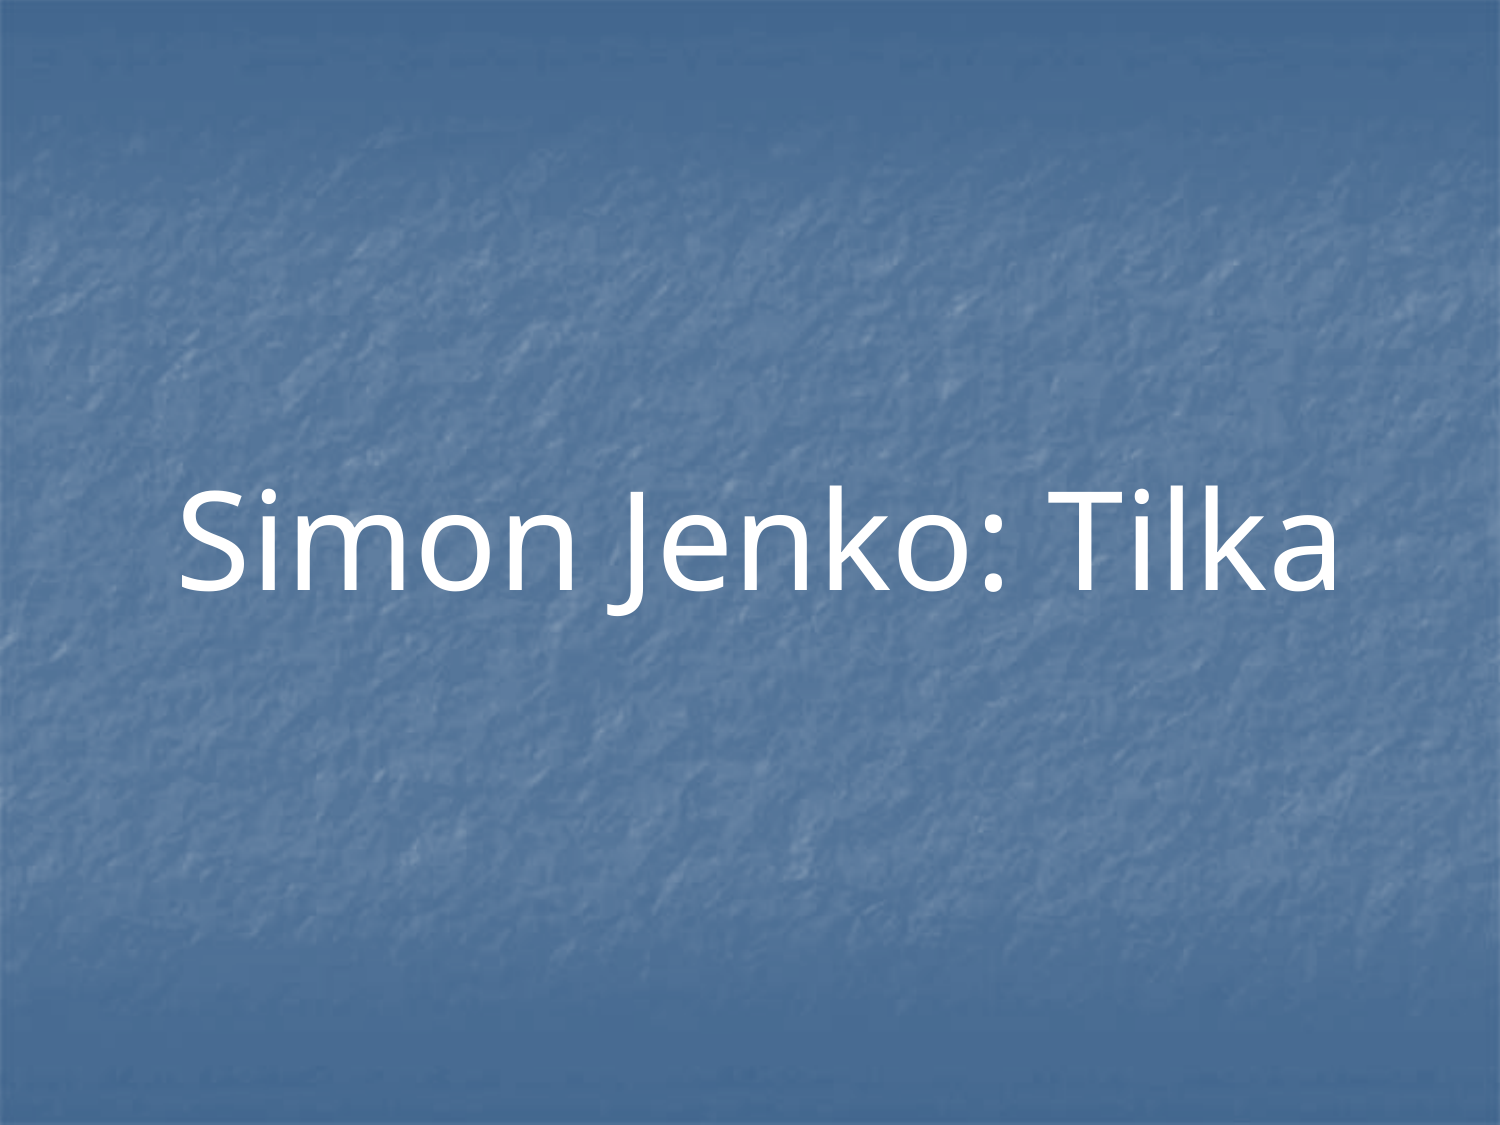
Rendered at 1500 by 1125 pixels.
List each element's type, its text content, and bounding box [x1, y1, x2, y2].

picture [0, 0, 1500, 1125]
title Simon Jenko: Tilka [123, 385, 1399, 686]
